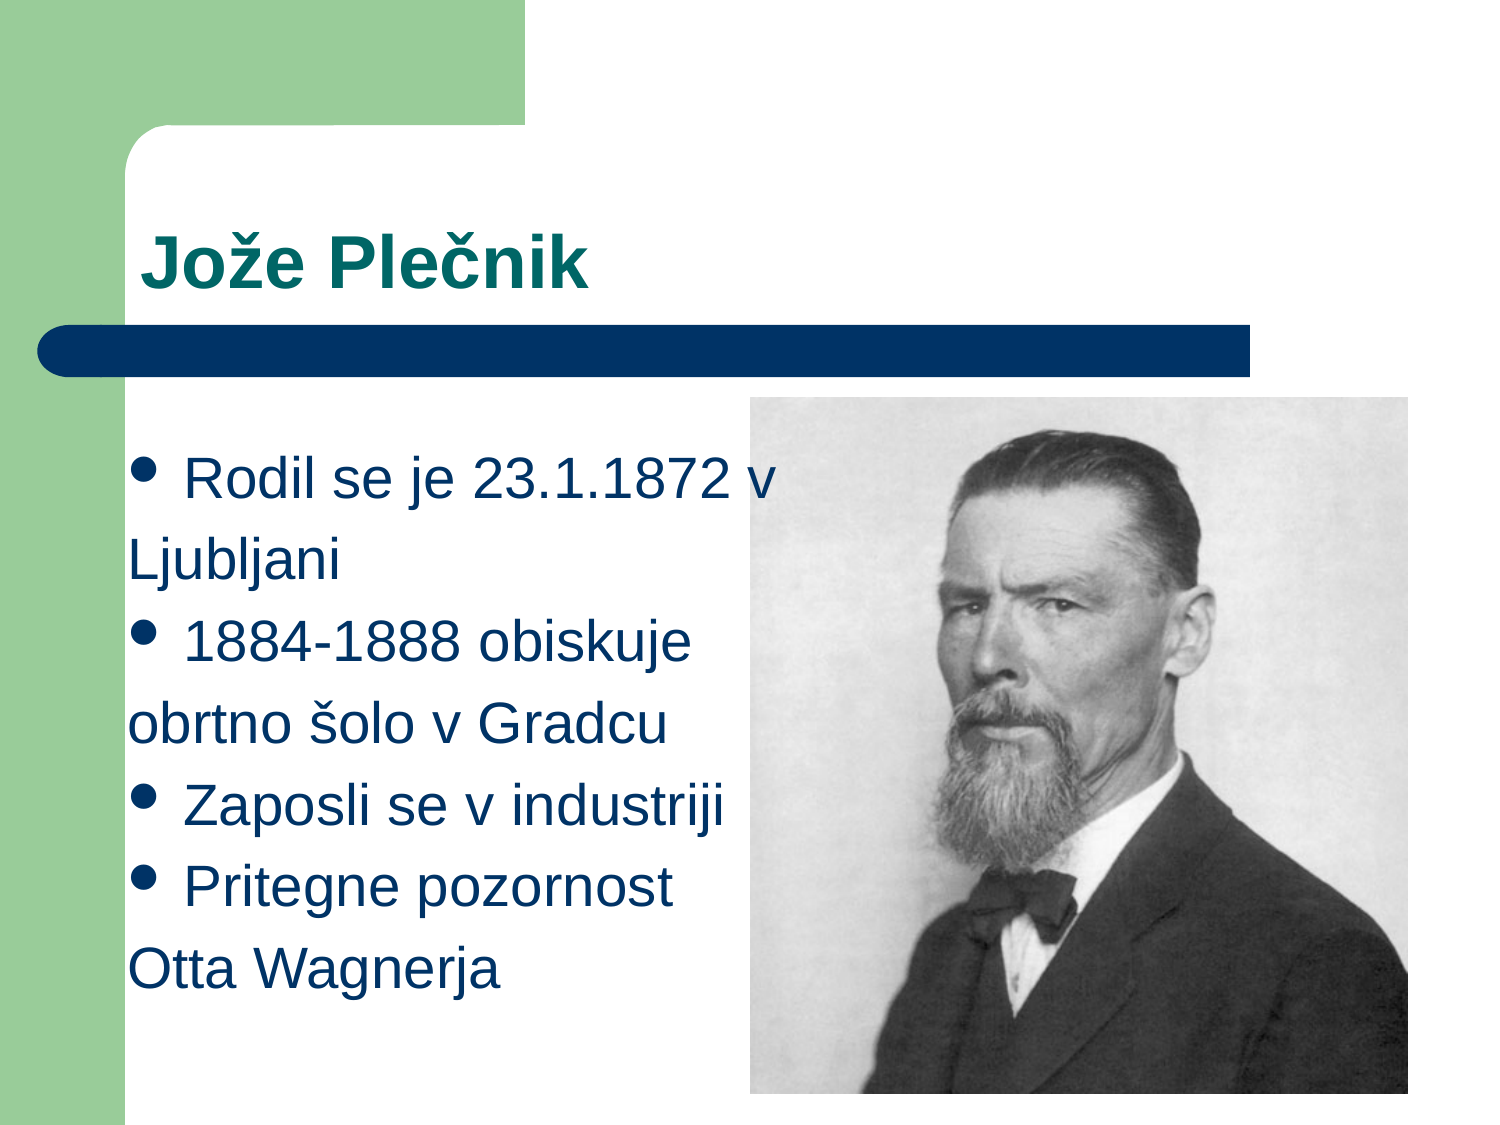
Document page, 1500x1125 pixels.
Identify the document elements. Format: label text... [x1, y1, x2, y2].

picture [750, 397, 1408, 1094]
list Rodil se je 23.1.1872 v Ljubljani 1884-1888 obiskuje obrtno šolo v Gradcu Zaposli se v industriji Pritegne pozornost Otta Wagnerja [112, 432, 1375, 1044]
title Jože Plečnik [125, 125, 1425, 313]
